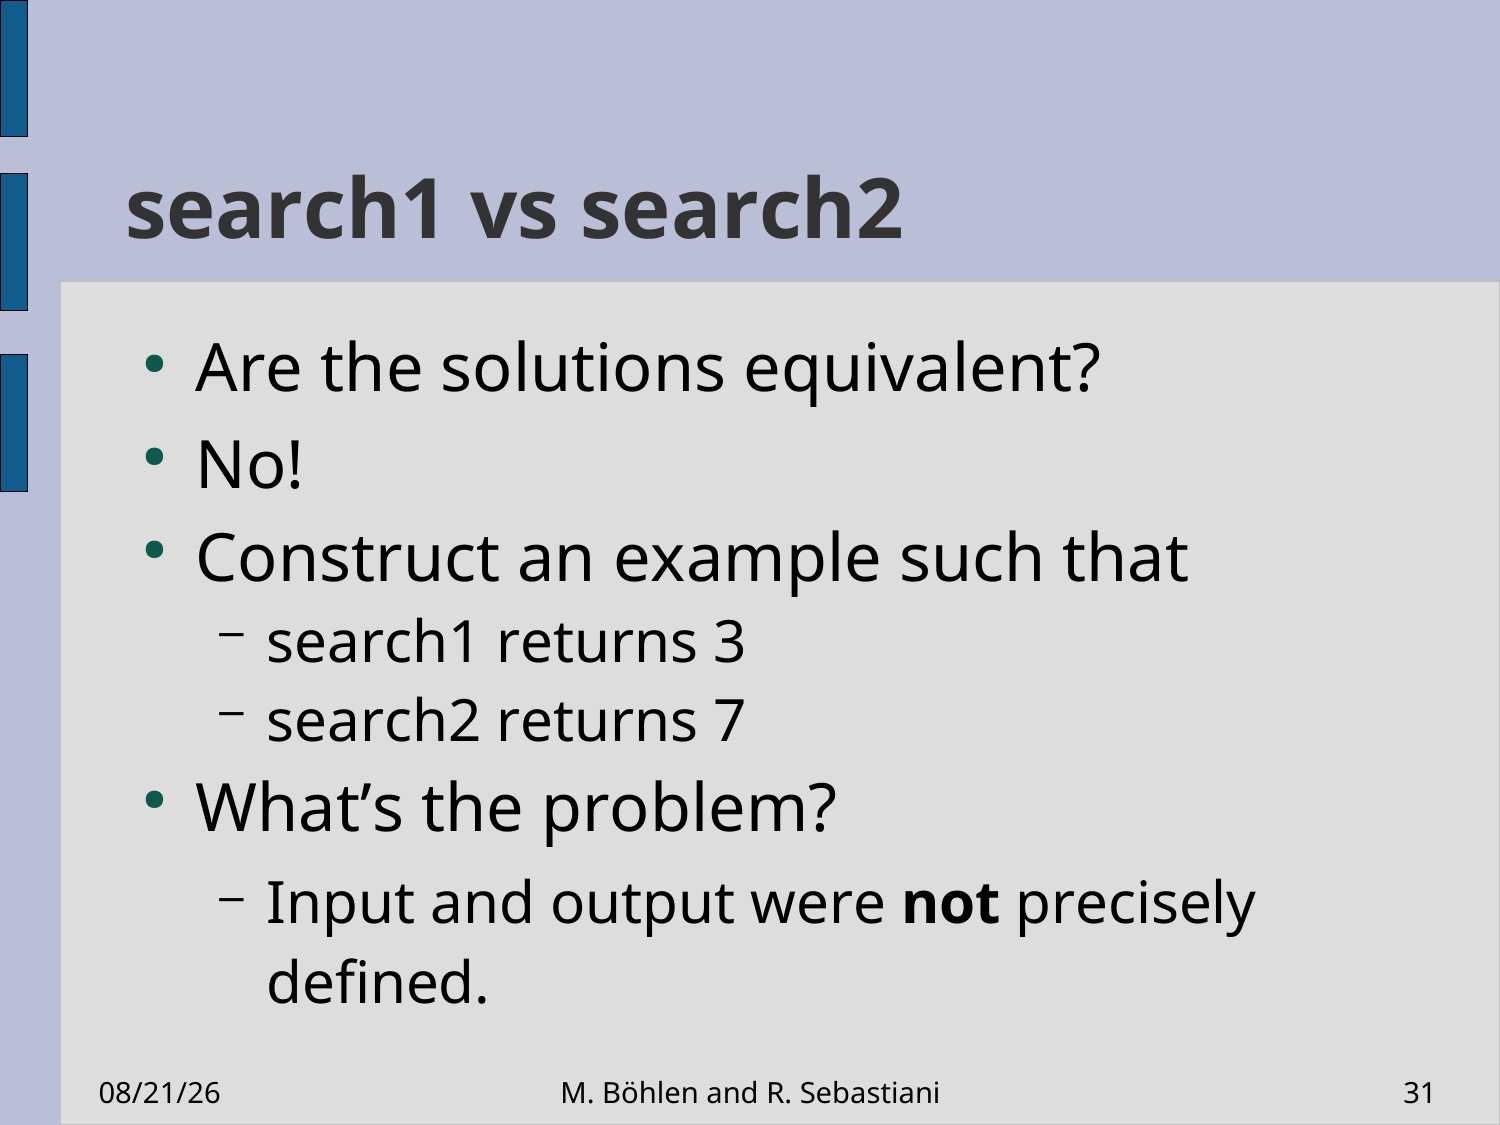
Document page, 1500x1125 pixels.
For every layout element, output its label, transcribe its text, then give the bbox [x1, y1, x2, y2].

title search1 vs search2 [110, 67, 1392, 271]
list Are the solutions equivalent? No! Construct an example such that search1 returns 3 search2 returns 7 What’s the problem? Input and output were not precisely defined. [110, 312, 1392, 1037]
